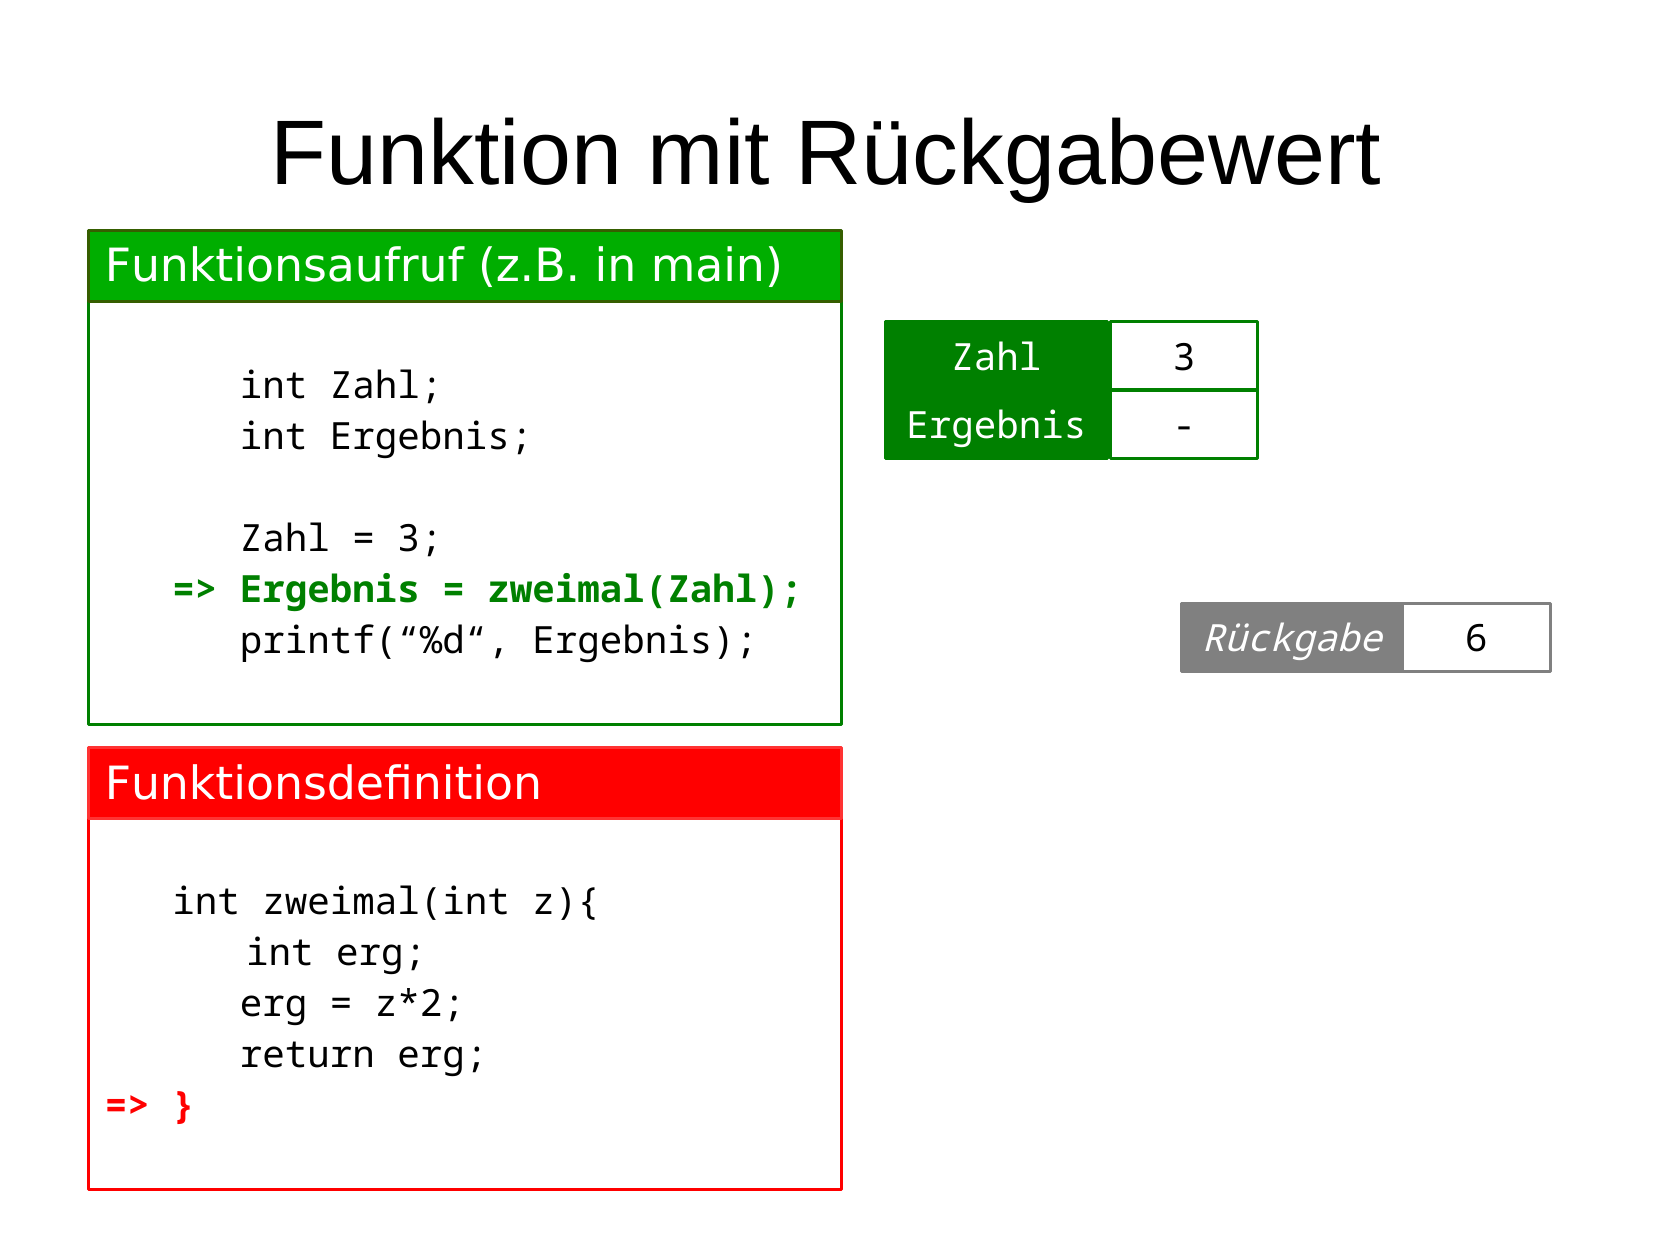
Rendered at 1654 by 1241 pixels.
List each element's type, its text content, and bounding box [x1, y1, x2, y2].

title Funktion mit Rückgabewert [82, 49, 1571, 257]
text_box 6 [1402, 603, 1551, 665]
text_box int zweimal(int z){ int erg; erg = z*2; return erg; => } [88, 820, 842, 1137]
text_box Ergebnis [885, 389, 1108, 452]
text_box Zahl [885, 321, 1108, 384]
text_box int Zahl; int Ergebnis; Zahl = 3; => Ergebnis = zweimal(Zahl); printf(“%d“, Ergebnis); [88, 303, 842, 665]
text_box Funktionsdefinition [88, 747, 842, 819]
text_box 3 [1110, 321, 1258, 384]
text_box - [1110, 389, 1258, 452]
text_box Funktionsaufruf (z.B. in main) [88, 257, 842, 302]
text_box Rückgabe [1181, 603, 1401, 665]
